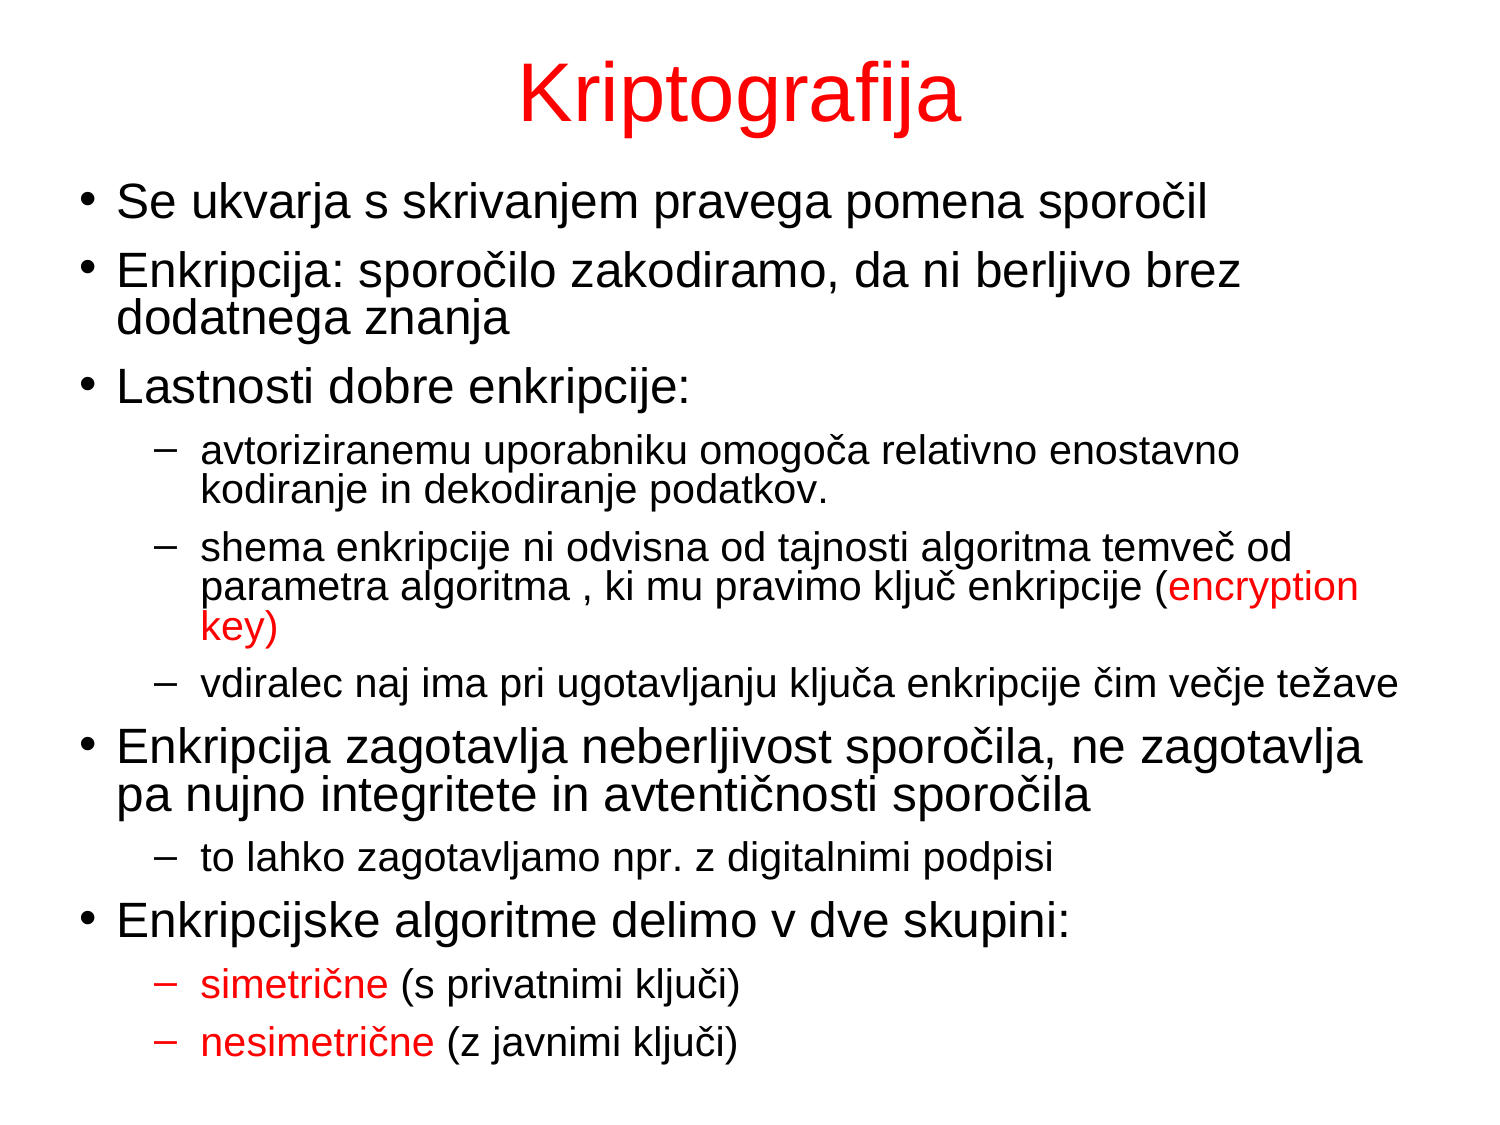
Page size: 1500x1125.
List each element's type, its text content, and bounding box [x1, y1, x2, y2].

list Se ukvarja s skrivanjem pravega pomena sporočil Enkripcija: sporočilo zakodiramo, da ni berljivo brez dodatnega znanja Lastnosti dobre enkripcije: avtoriziranemu uporabniku omogoča relativno enostavno kodiranje in dekodiranje podatkov. shema enkripcije ni odvisna od tajnosti algoritma temveč od parametra algoritma , ki mu pravimo ključ enkripcije (encryption key) vdiralec naj ima pri ugotavljanju ključa enkripcije čim večje težave Enkripcija zagotavlja neberljivost sporočila, ne zagotavlja pa nujno integritete in avtentičnosti sporočila to lahko zagotavljamo npr. z digitalnimi podpisi Enkripcijske algoritme delimo v dve skupini: simetrične (s privatnimi ključi) nesimetrične (z javnimi ključi) [64, 172, 1415, 1122]
title Kriptografija [64, 30, 1415, 146]
